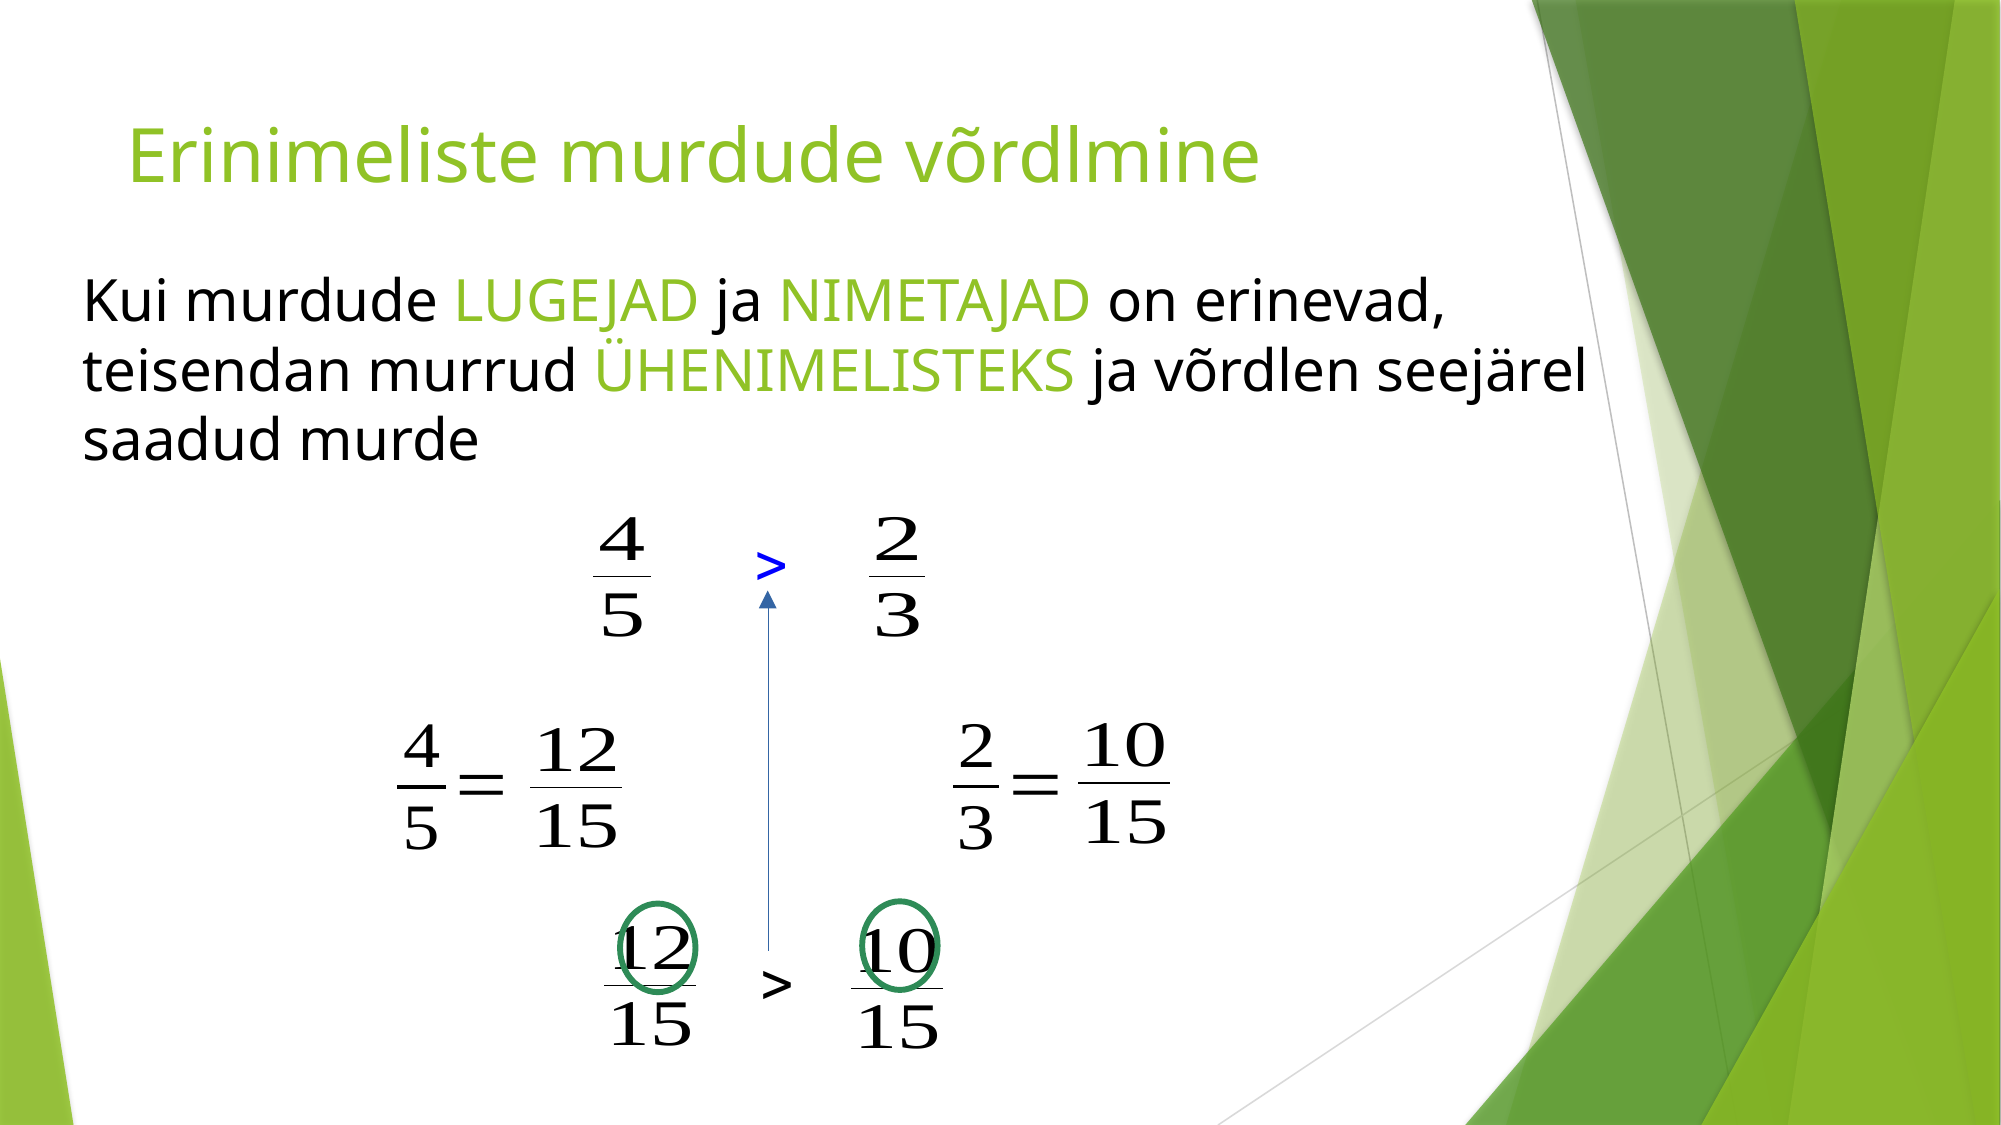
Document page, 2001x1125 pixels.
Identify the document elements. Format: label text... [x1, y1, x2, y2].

chart [840, 914, 954, 1063]
text_box Kui murdude LUGEJAD ja NIMETAJAD on erinevad, teisendan murrud ÜHENIMELISTEKS ja võrdlen seejärel saadud murde [67, 255, 1604, 480]
chart [940, 708, 1182, 864]
chart [624, 911, 692, 989]
chart [857, 502, 938, 651]
chart [739, 531, 804, 596]
chart [745, 950, 804, 1016]
chart [385, 710, 633, 864]
title Erinimeliste murdude võrdlmine [111, 99, 1522, 255]
chart [582, 502, 663, 651]
chart [866, 914, 934, 986]
chart [594, 911, 708, 1060]
